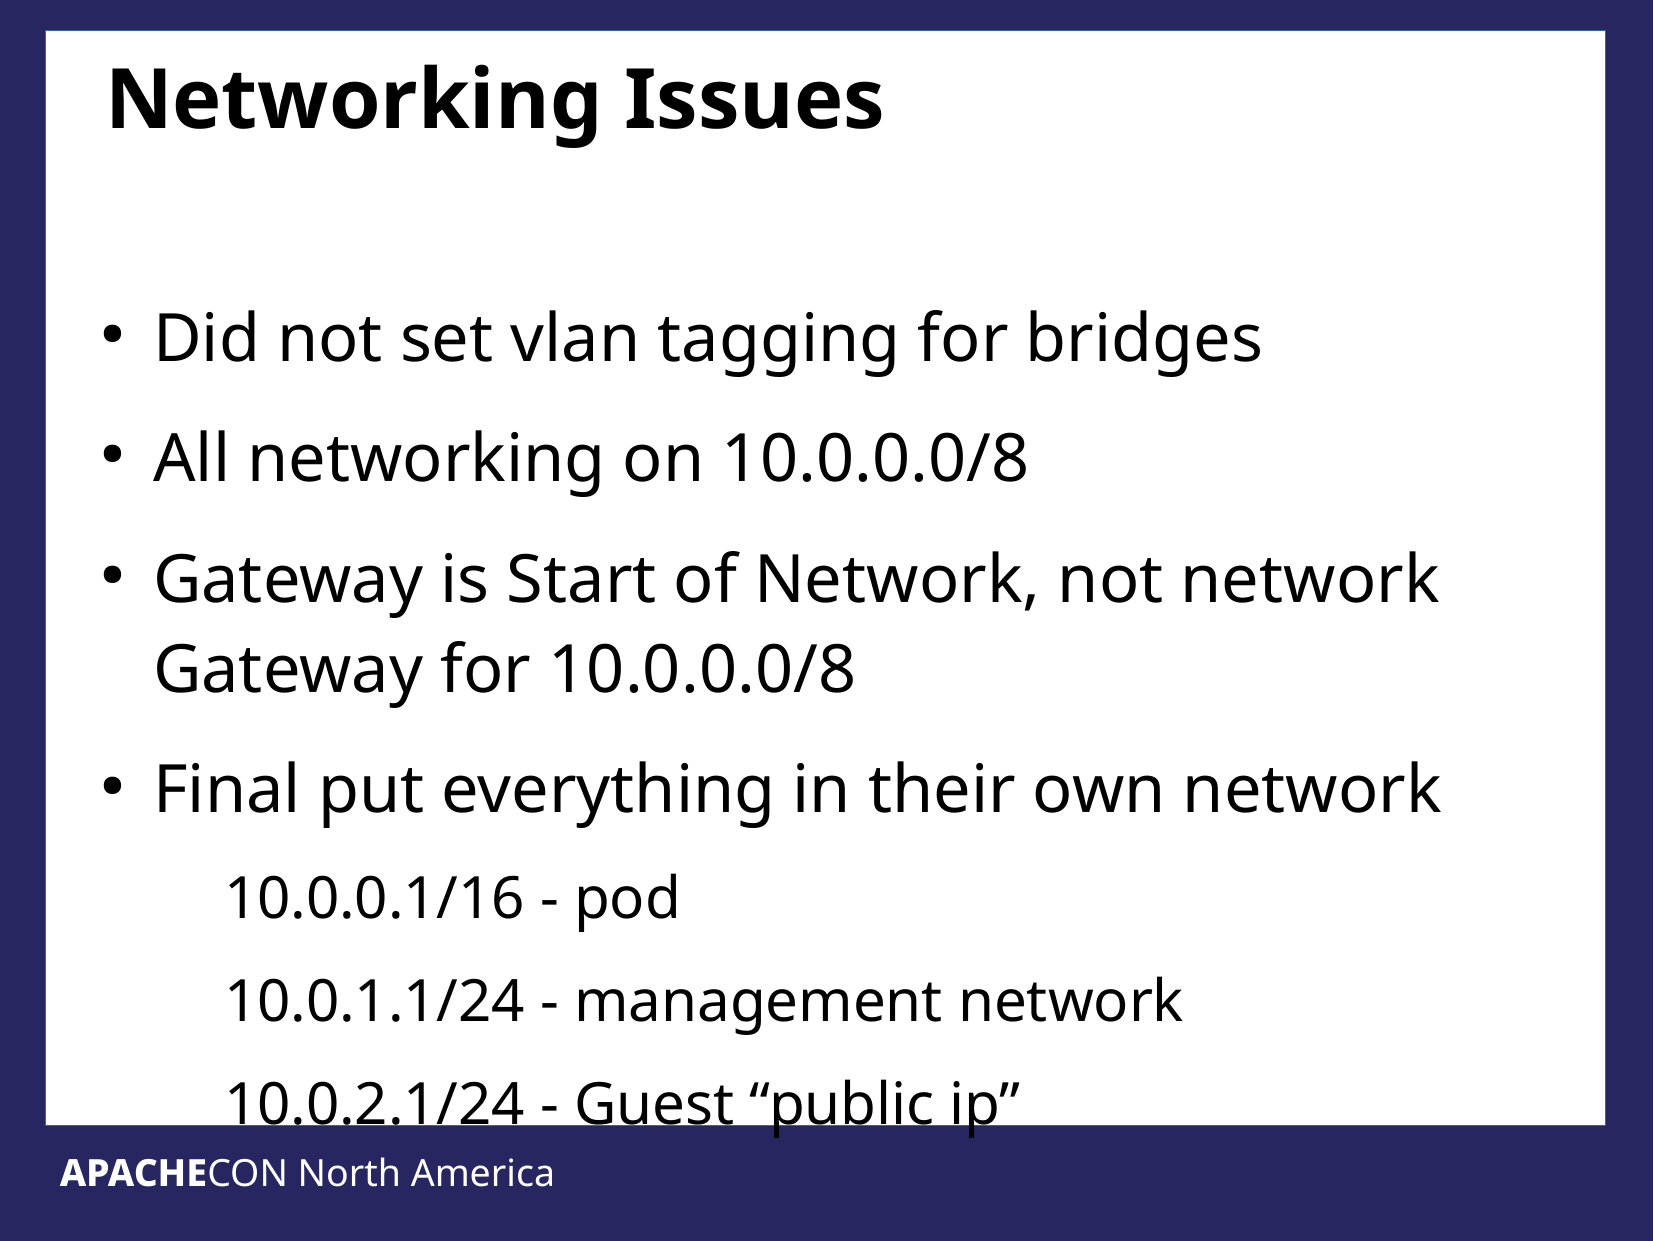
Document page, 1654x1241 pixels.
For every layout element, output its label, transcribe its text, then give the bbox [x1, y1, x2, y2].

list Did not set vlan tagging for bridges All networking on 10.0.0.0/8 Gateway is Start of Network, not network Gateway for 10.0.0.0/8 Final put everything in their own network 10.0.0.1/16 - pod 10.0.1.1/24 - management network 10.0.2.1/24 - Guest “public ip” [82, 290, 1571, 1010]
title Networking Issues [105, 42, 1546, 264]
